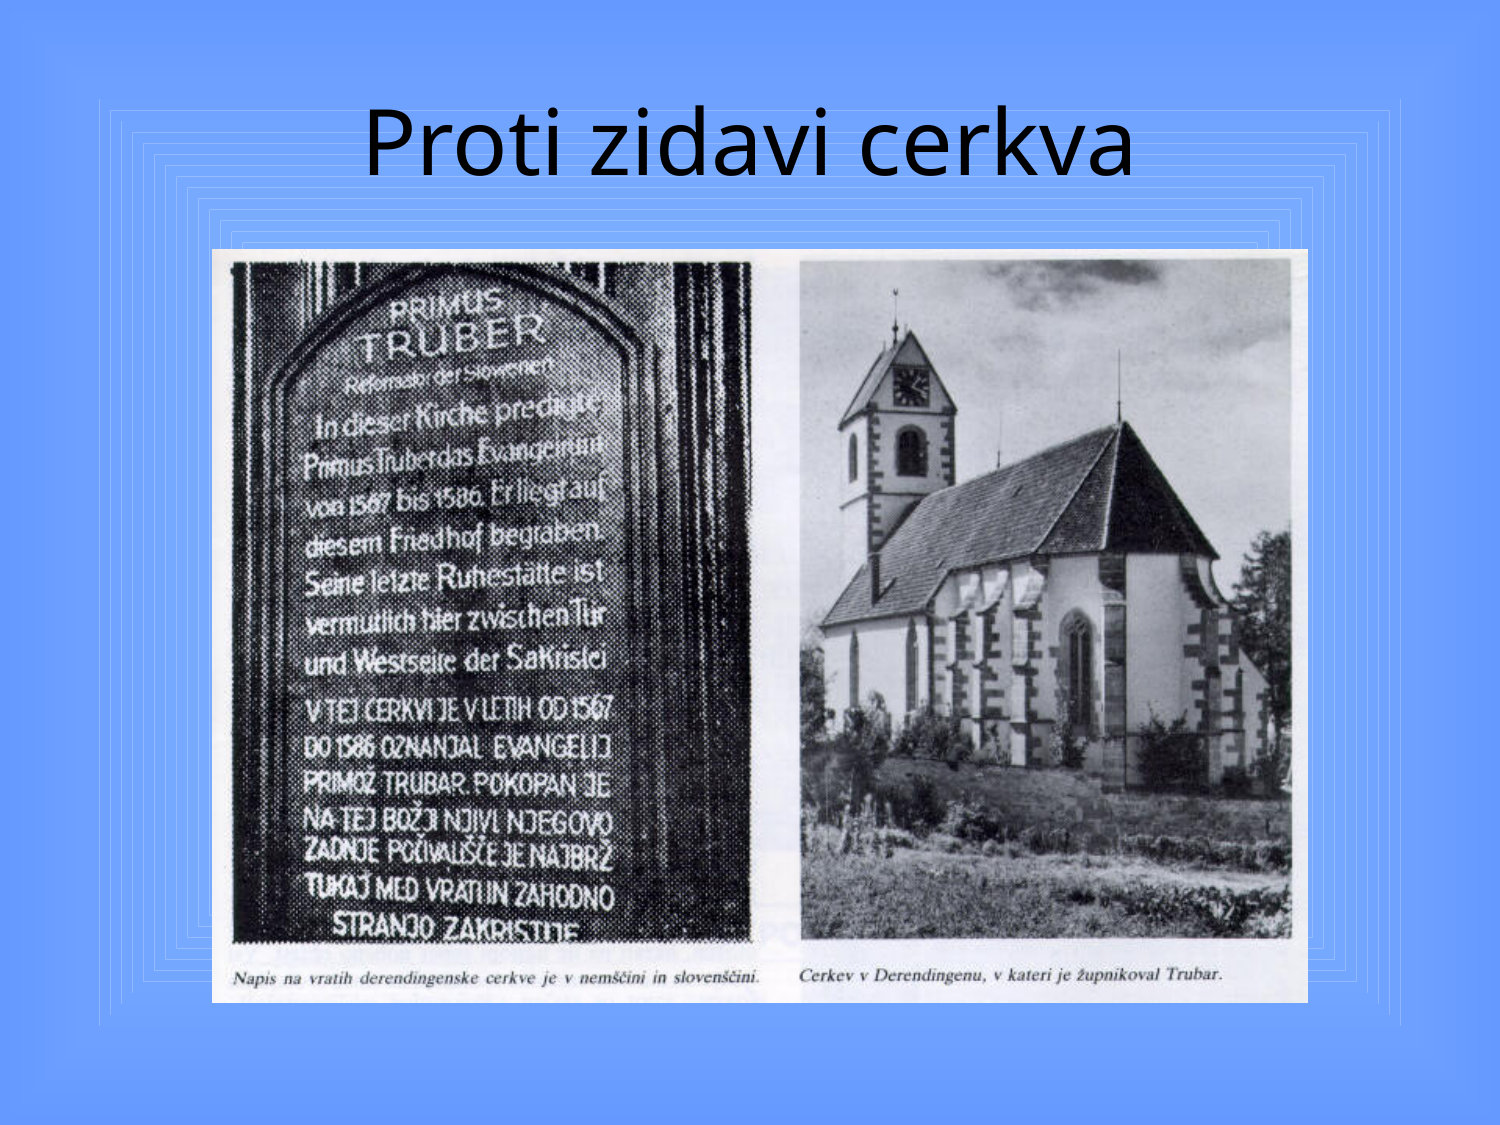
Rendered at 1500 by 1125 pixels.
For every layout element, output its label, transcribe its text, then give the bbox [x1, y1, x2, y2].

picture [212, 249, 1308, 1004]
title Proti zidavi cerkva [75, 45, 1425, 233]
